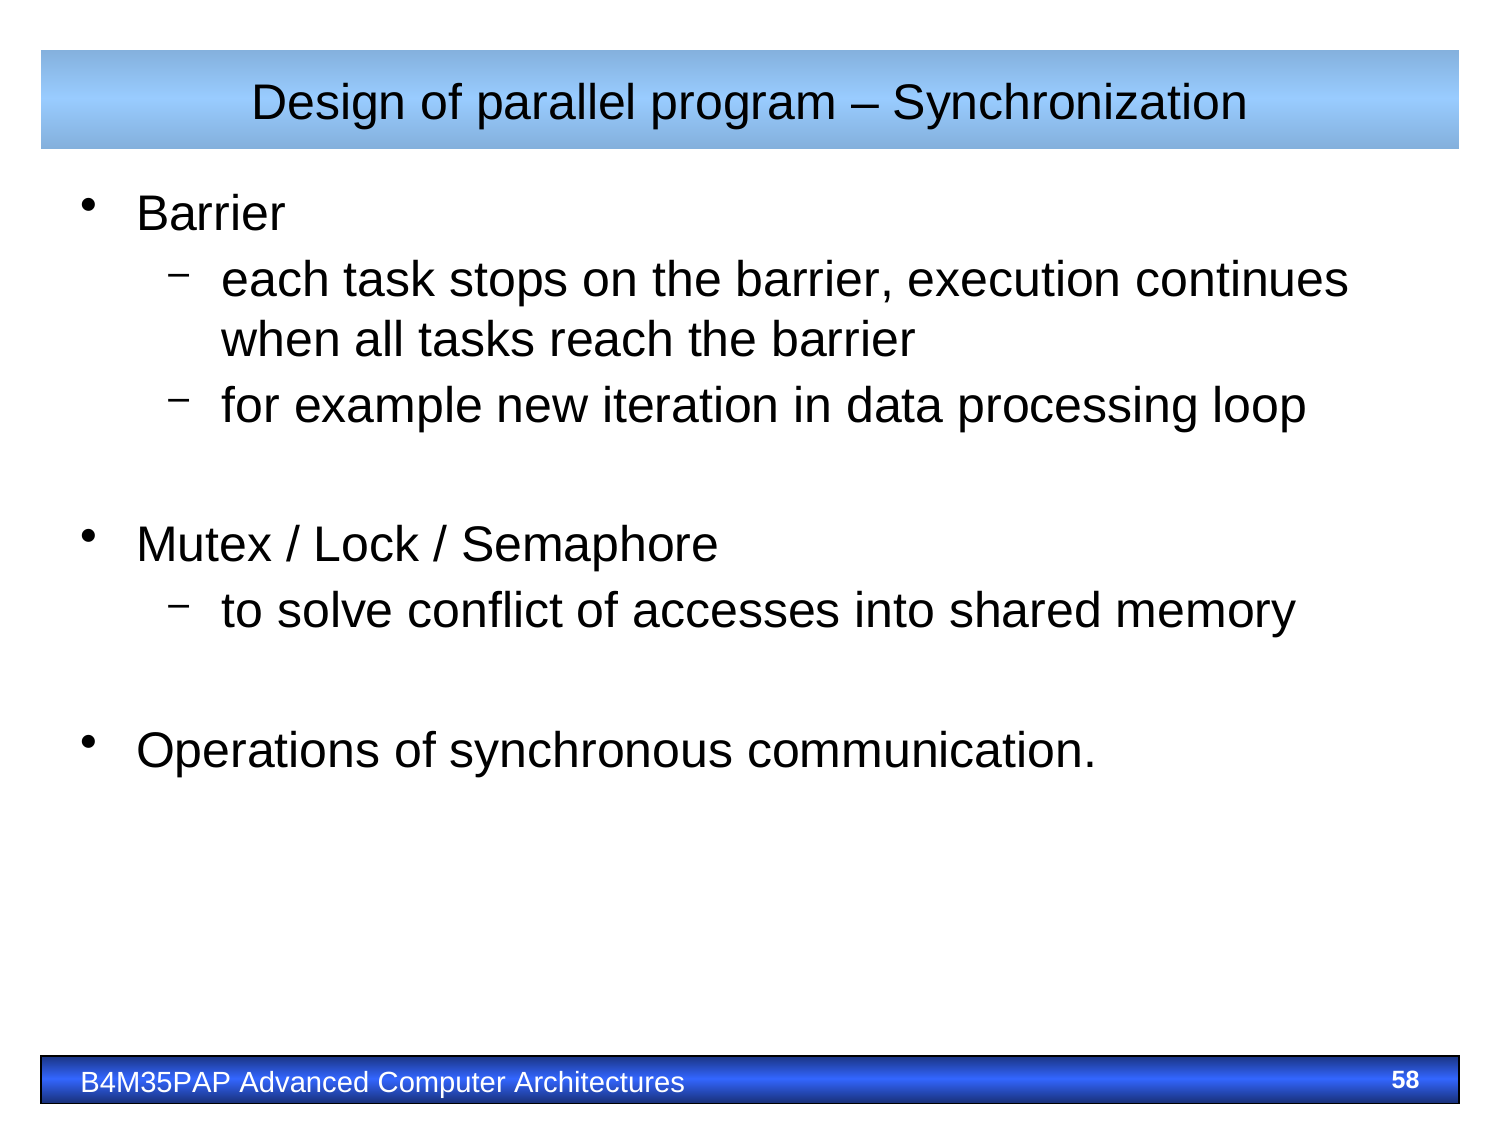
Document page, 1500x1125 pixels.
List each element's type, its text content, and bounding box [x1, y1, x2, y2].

title Design of parallel program – Synchronization [41, 50, 1459, 149]
list Barrier each task stops on the barrier, execution continues when all tasks reach the barrier for example new iteration in data processing loop Mutex / Lock / Semaphore to solve conflict of accesses into shared memory Operations of synchronous communication. [64, 172, 1436, 1000]
